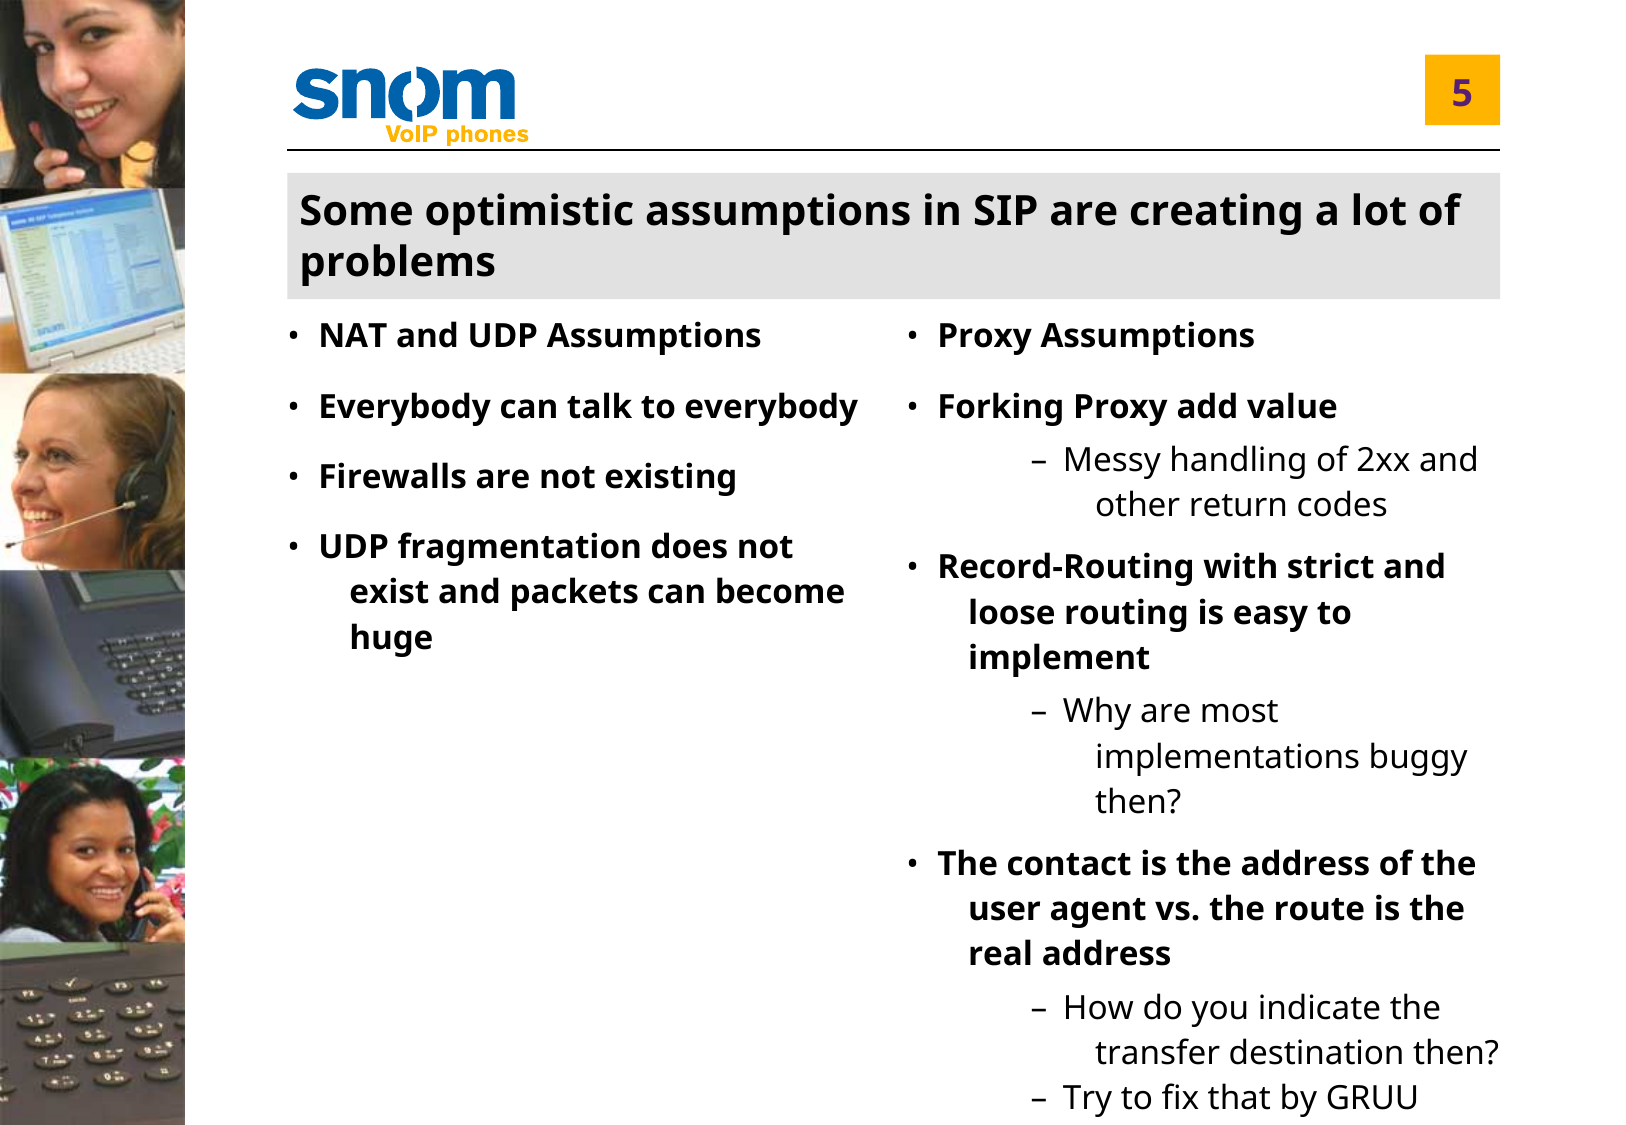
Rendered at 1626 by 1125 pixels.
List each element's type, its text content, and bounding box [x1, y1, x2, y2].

title Some optimistic assumptions in SIP are creating a lot of problems [287, 172, 1501, 287]
picture [0, 0, 185, 1125]
list NAT and UDP Assumptions Everybody can talk to everybody Firewalls are not existing UDP fragmentation does not exist and packets can become huge [287, 312, 882, 1013]
list Proxy Assumptions Forking Proxy add value Messy handling of 2xx and other return codes Record-Routing with strict and loose routing is easy to implement Why are most implementations buggy then? The contact is the address of the user agent vs. the route is the real address How do you indicate the transfer destination then? Try to fix that by GRUU [906, 312, 1501, 1035]
